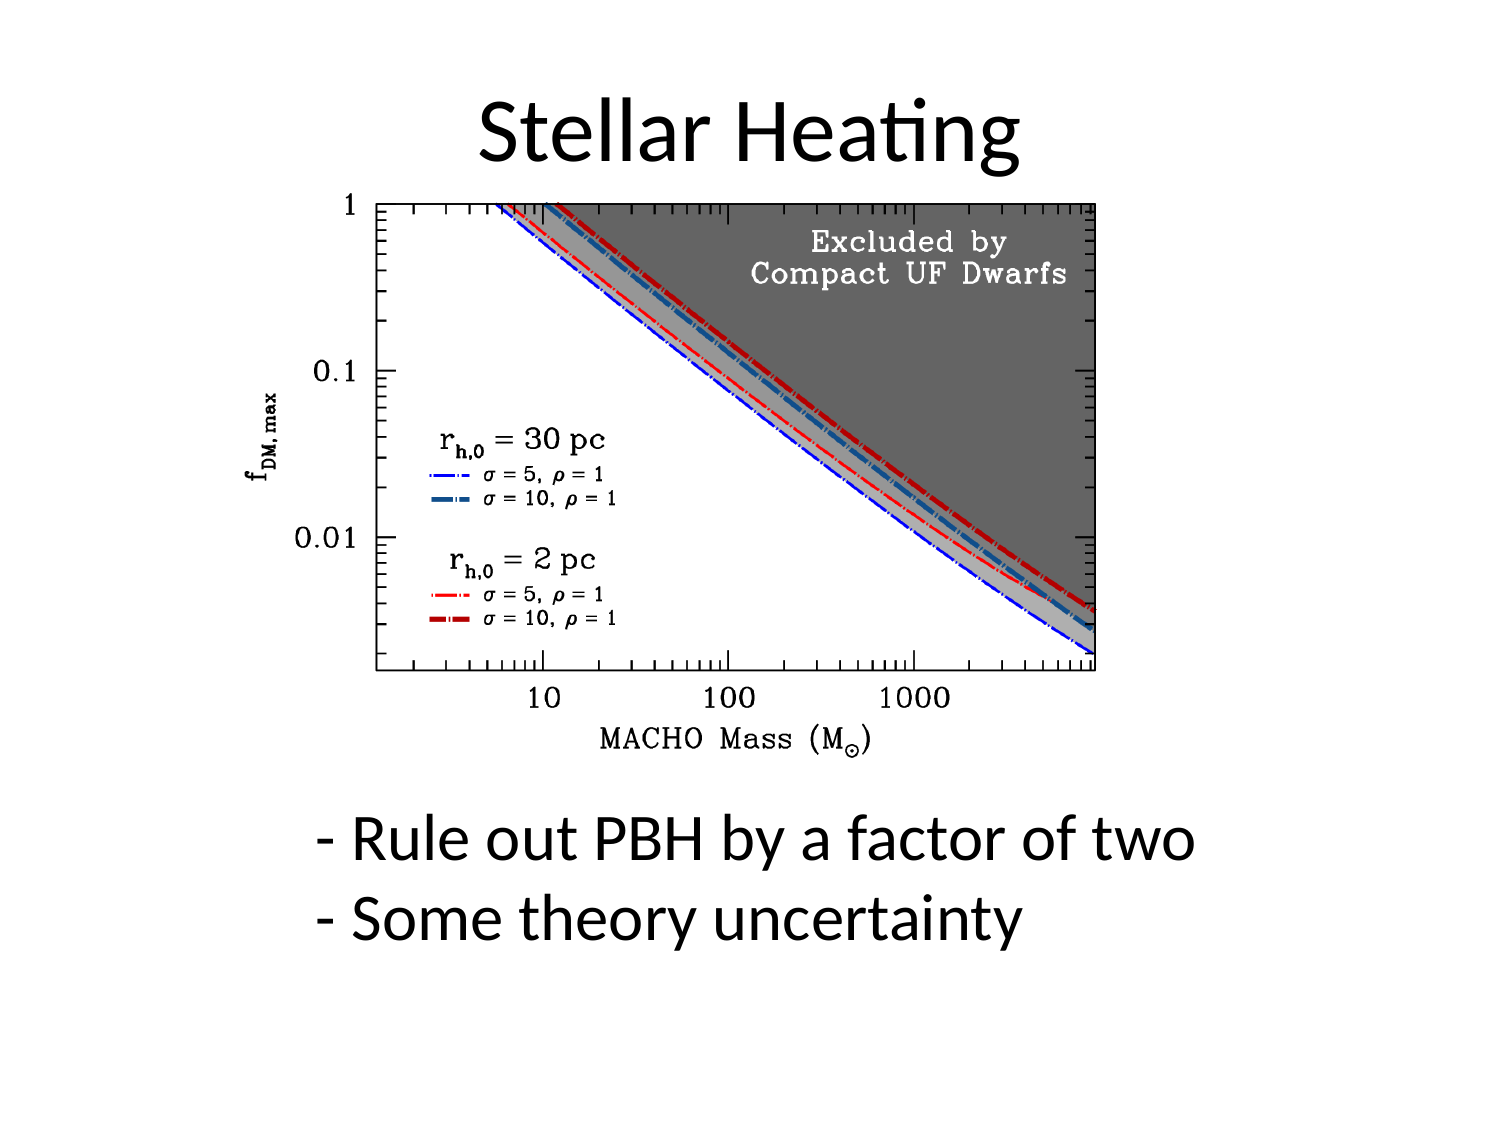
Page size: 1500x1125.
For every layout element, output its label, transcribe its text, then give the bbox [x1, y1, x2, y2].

title Stellar Heating [75, 45, 1425, 233]
picture [241, 183, 1114, 766]
list - Rule out PBH by a factor of two - Some theory uncertainty [244, 802, 1500, 1125]
